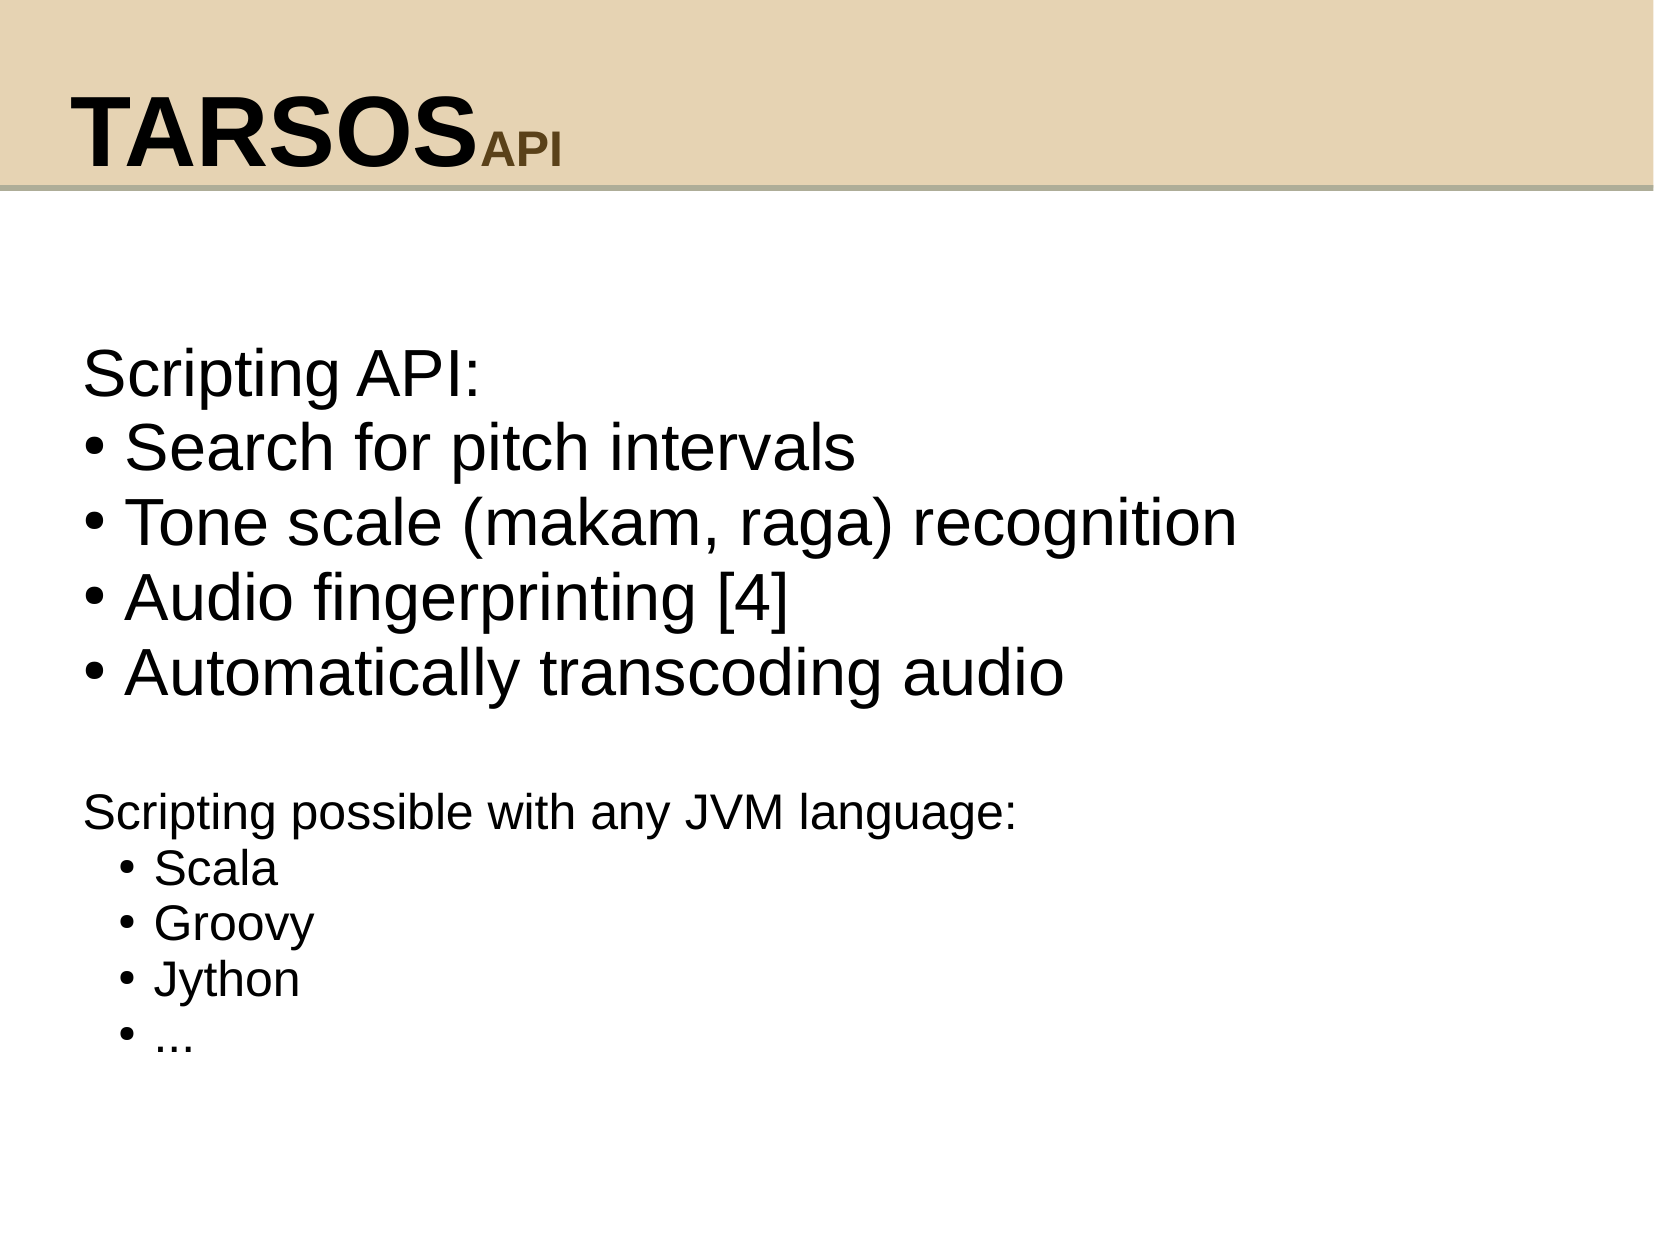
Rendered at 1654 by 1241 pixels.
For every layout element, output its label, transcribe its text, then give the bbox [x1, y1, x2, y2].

title TARSOSAPI [0, 0, 1654, 188]
text_box Scripting API: Search for pitch intervals Tone scale (makam, raga) recognition Audio fingerprinting [4] Automatically transcoding audio Scripting possible with any JVM language: Scala Groovy Jython ... [82, 297, 1571, 1102]
